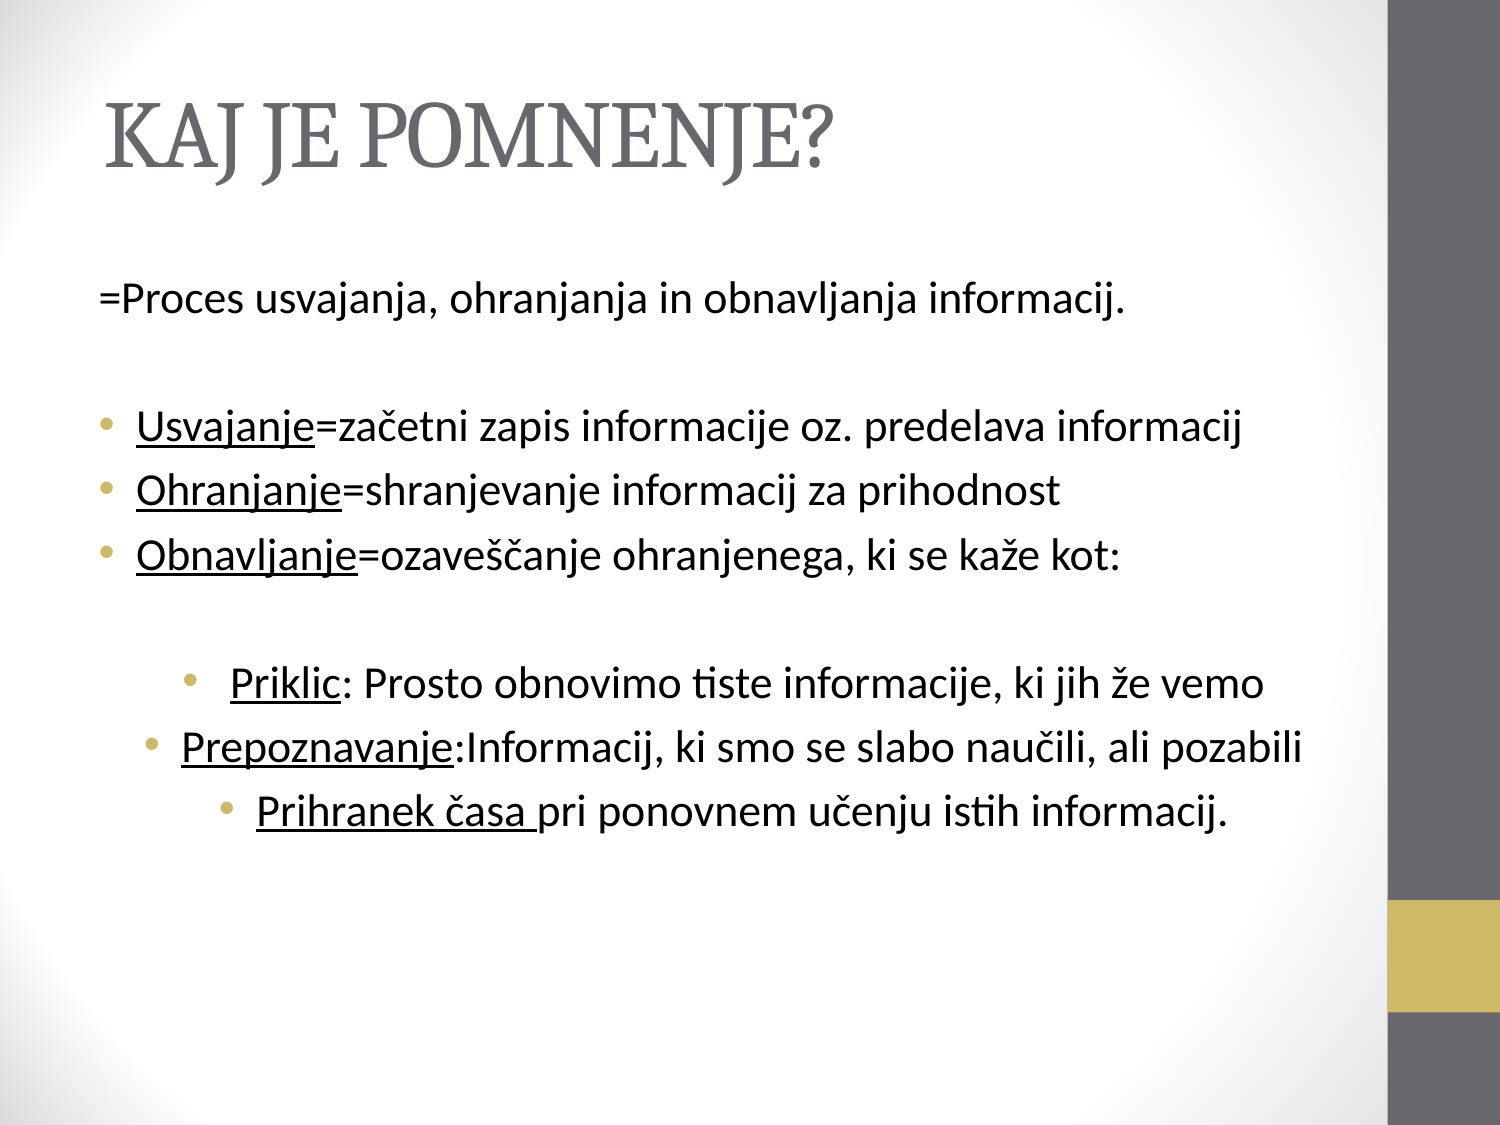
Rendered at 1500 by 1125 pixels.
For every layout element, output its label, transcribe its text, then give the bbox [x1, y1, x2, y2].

picture [0, 0, 1387, 1125]
list =Proces usvajanja, ohranjanja in obnavljanja informacij. Usvajanje=začetni zapis informacije oz. predelava informacij Ohranjanje=shranjevanje informacij za prihodnost Obnavljanje=ozaveščanje ohranjenega, ki se kaže kot: Priklic: Prosto obnovimo tiste informacije, ki jih že vemo Prepoznavanje:Informacij, ki smo se slabo naučili, ali pozabili Prihranek časa pri ponovnem učenju istih informacij. [64, 196, 1365, 917]
title KAJ JE POMNENJE? [88, 54, 1326, 196]
